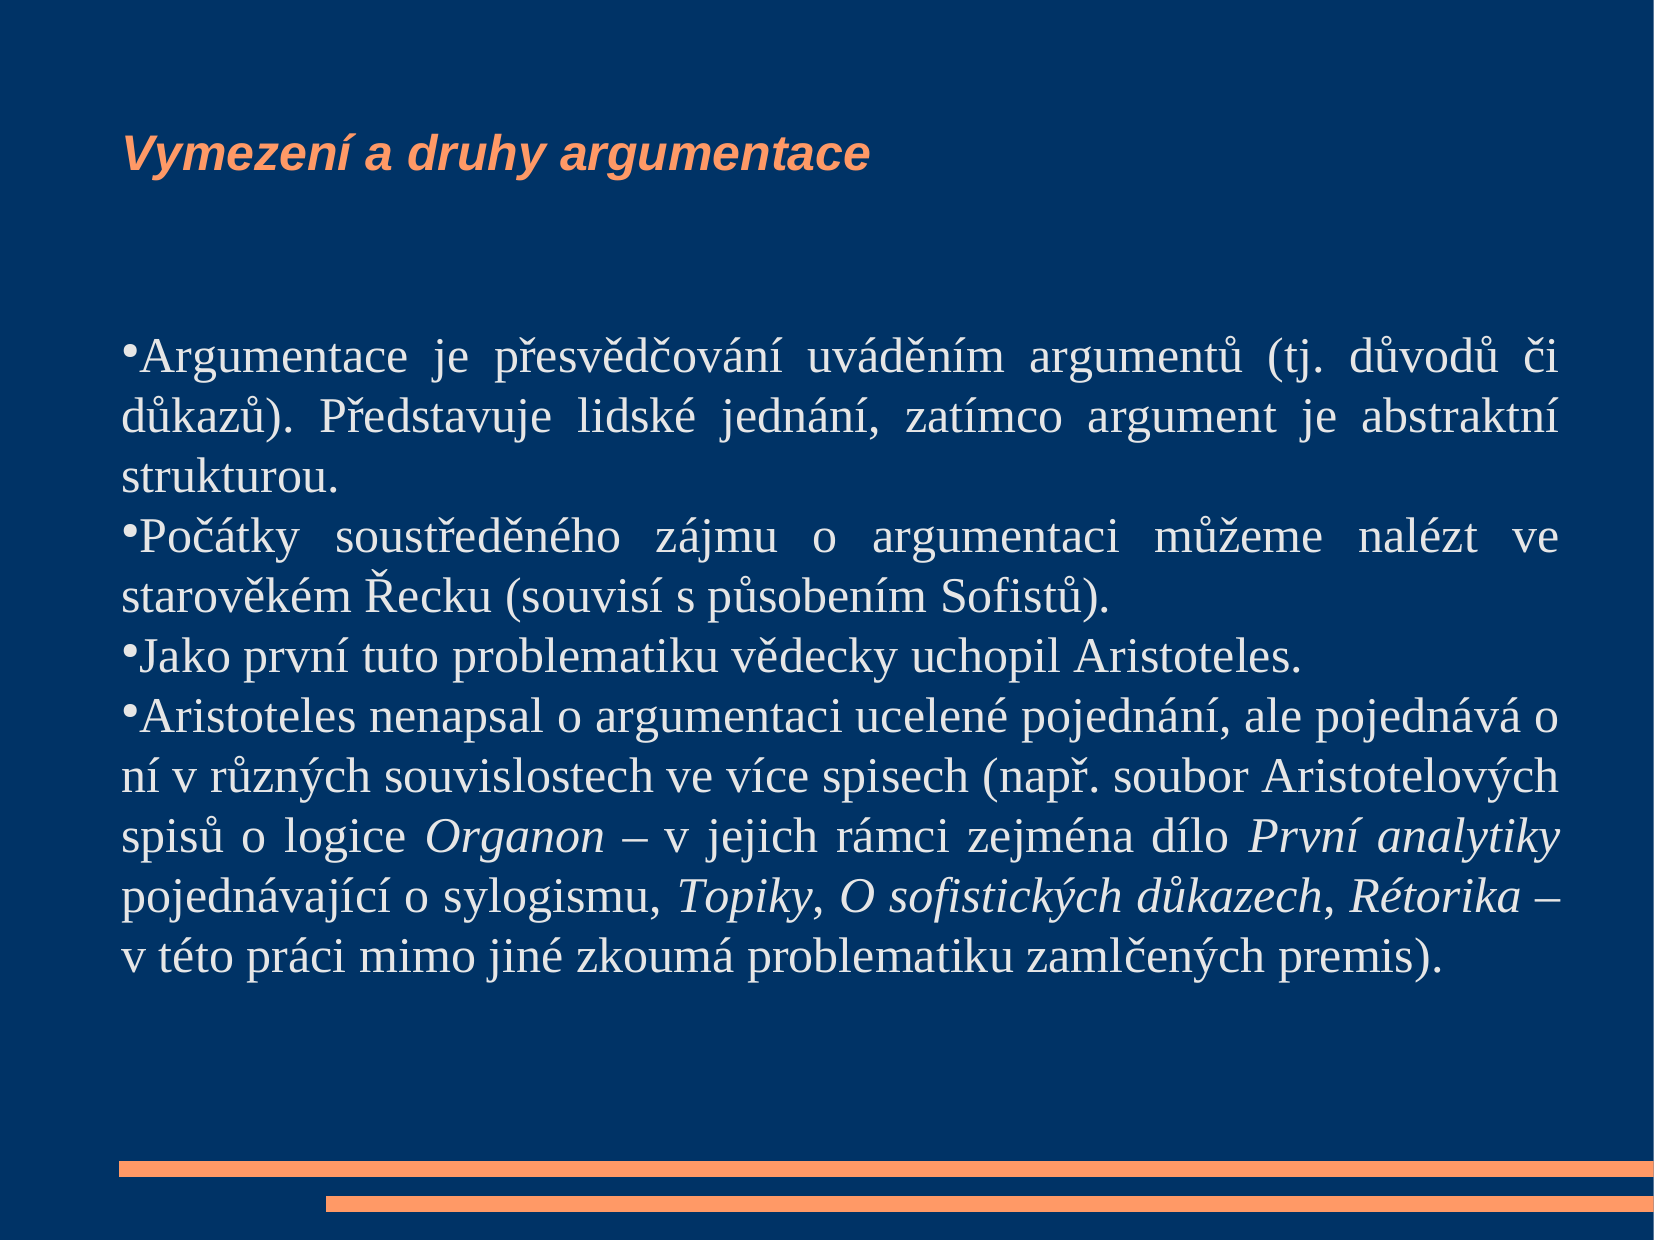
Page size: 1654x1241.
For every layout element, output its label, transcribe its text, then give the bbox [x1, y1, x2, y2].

title Vymezení a druhy argumentace [121, 46, 1534, 254]
list Argumentace je přesvědčování uváděním argumentů (tj. důvodů či důkazů). Představuje lidské jednání, zatímco argument je abstraktní strukturou. Počátky soustředěného zájmu o argumentaci můžeme nalézt ve starověkém Řecku (souvisí s působením Sofistů). Jako první tuto problematiku vědecky uchopil Aristoteles. Aristoteles nenapsal o argumentaci ucelené pojednání, ale pojednává o ní v různých souvislostech ve více spisech (např. soubor Aristotelových spisů o logice Organon – v jejich rámci zejména dílo První analytiky pojednávající o sylogismu, Topiky, O sofistických důkazech, Rétorika – v této práci mimo jiné zkoumá problematiku zamlčených premis). [121, 322, 1561, 1132]
